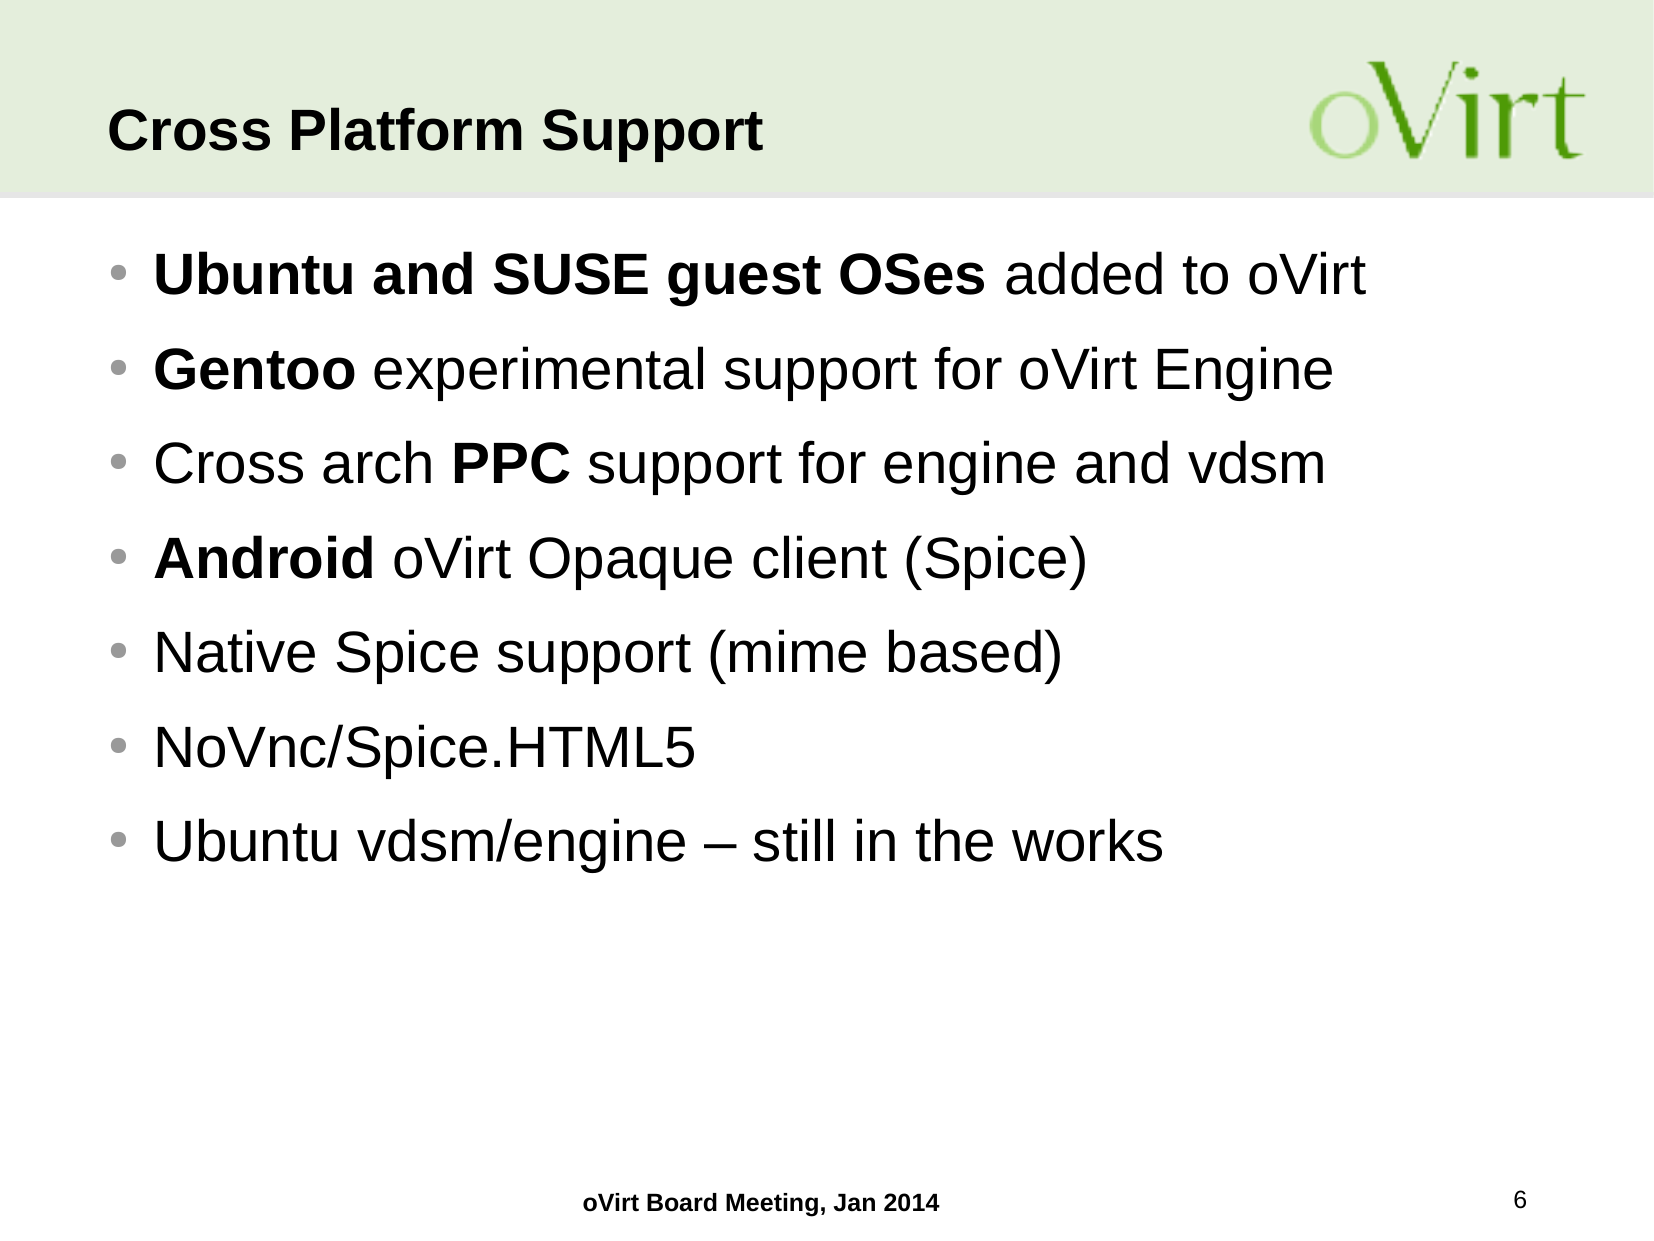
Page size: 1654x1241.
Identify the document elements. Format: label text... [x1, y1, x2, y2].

picture [1307, 36, 1613, 180]
title Cross Platform Support [86, 36, 1307, 225]
list Ubuntu and SUSE guest OSes added to oVirt Gentoo experimental support for oVirt Engine Cross arch PPC support for engine and vdsm Android oVirt Opaque client (Spice) Native Spice support (mime based) NoVnc/Spice.HTML5 Ubuntu vdsm/engine – still in the works [93, 241, 1582, 932]
